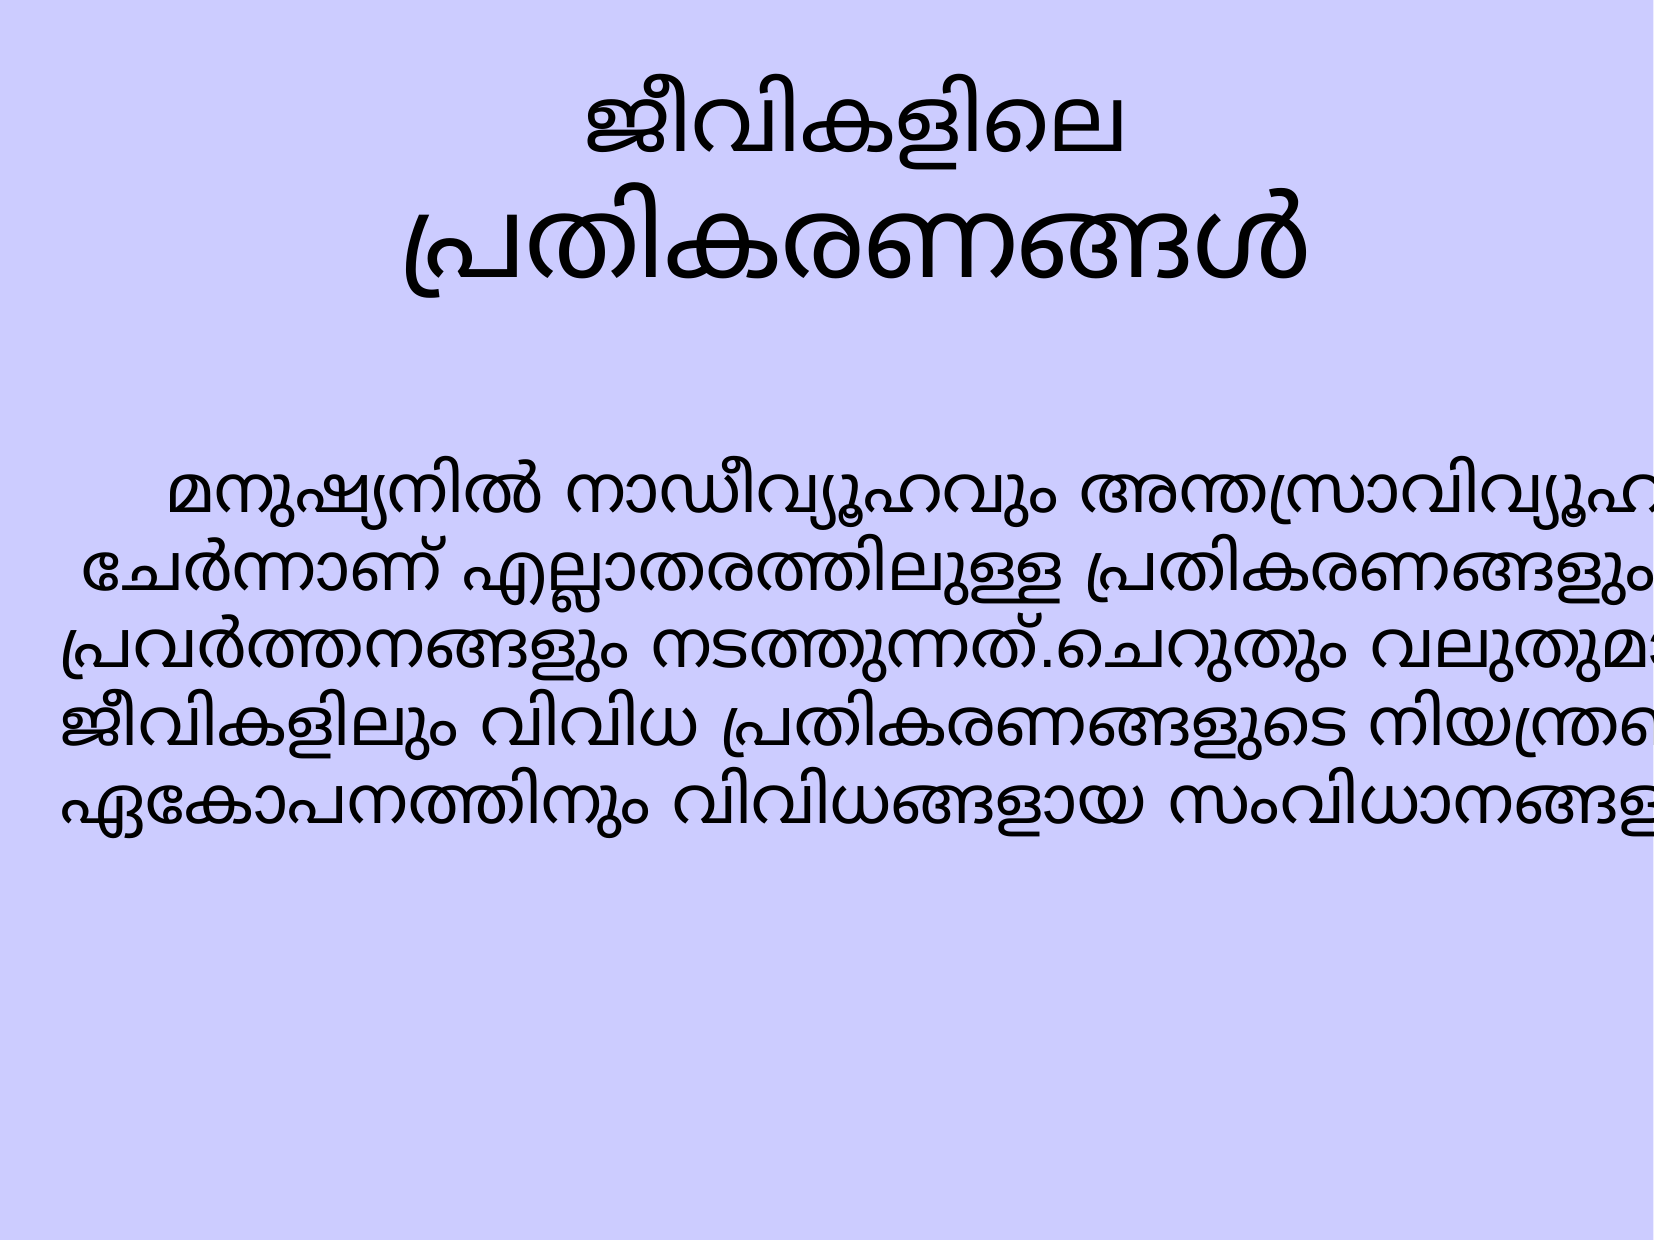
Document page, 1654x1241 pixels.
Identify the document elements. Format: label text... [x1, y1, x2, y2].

text_box മനുഷ്യനില്‍ നാഡീവ്യൂഹവും അന്തസ്രാവിവ്യൂഹവും ചേര്‍ന്നാണ് എല്ലാതരത്തിലുള്ള പ്രതികരണങ്ങളും പ്രതി പ്രവര്‍ത്തനങ്ങളും നടത്തുന്നത്.ചെറുതും വലുതുമായ എല്ലാ ജീവികളിലും വിവിധ പ്രതികരണങ്ങളുടെ നിയന്ത്രണത്തിനും ഏകോപനത്തിനും വിവിധങ്ങളായ സംവിധാനങ്ങളുണ്ട്. [45, 442, 1595, 916]
text_box ജീവികളിലെ പ്രതികരണങ്ങള്‍ [206, 59, 1506, 205]
